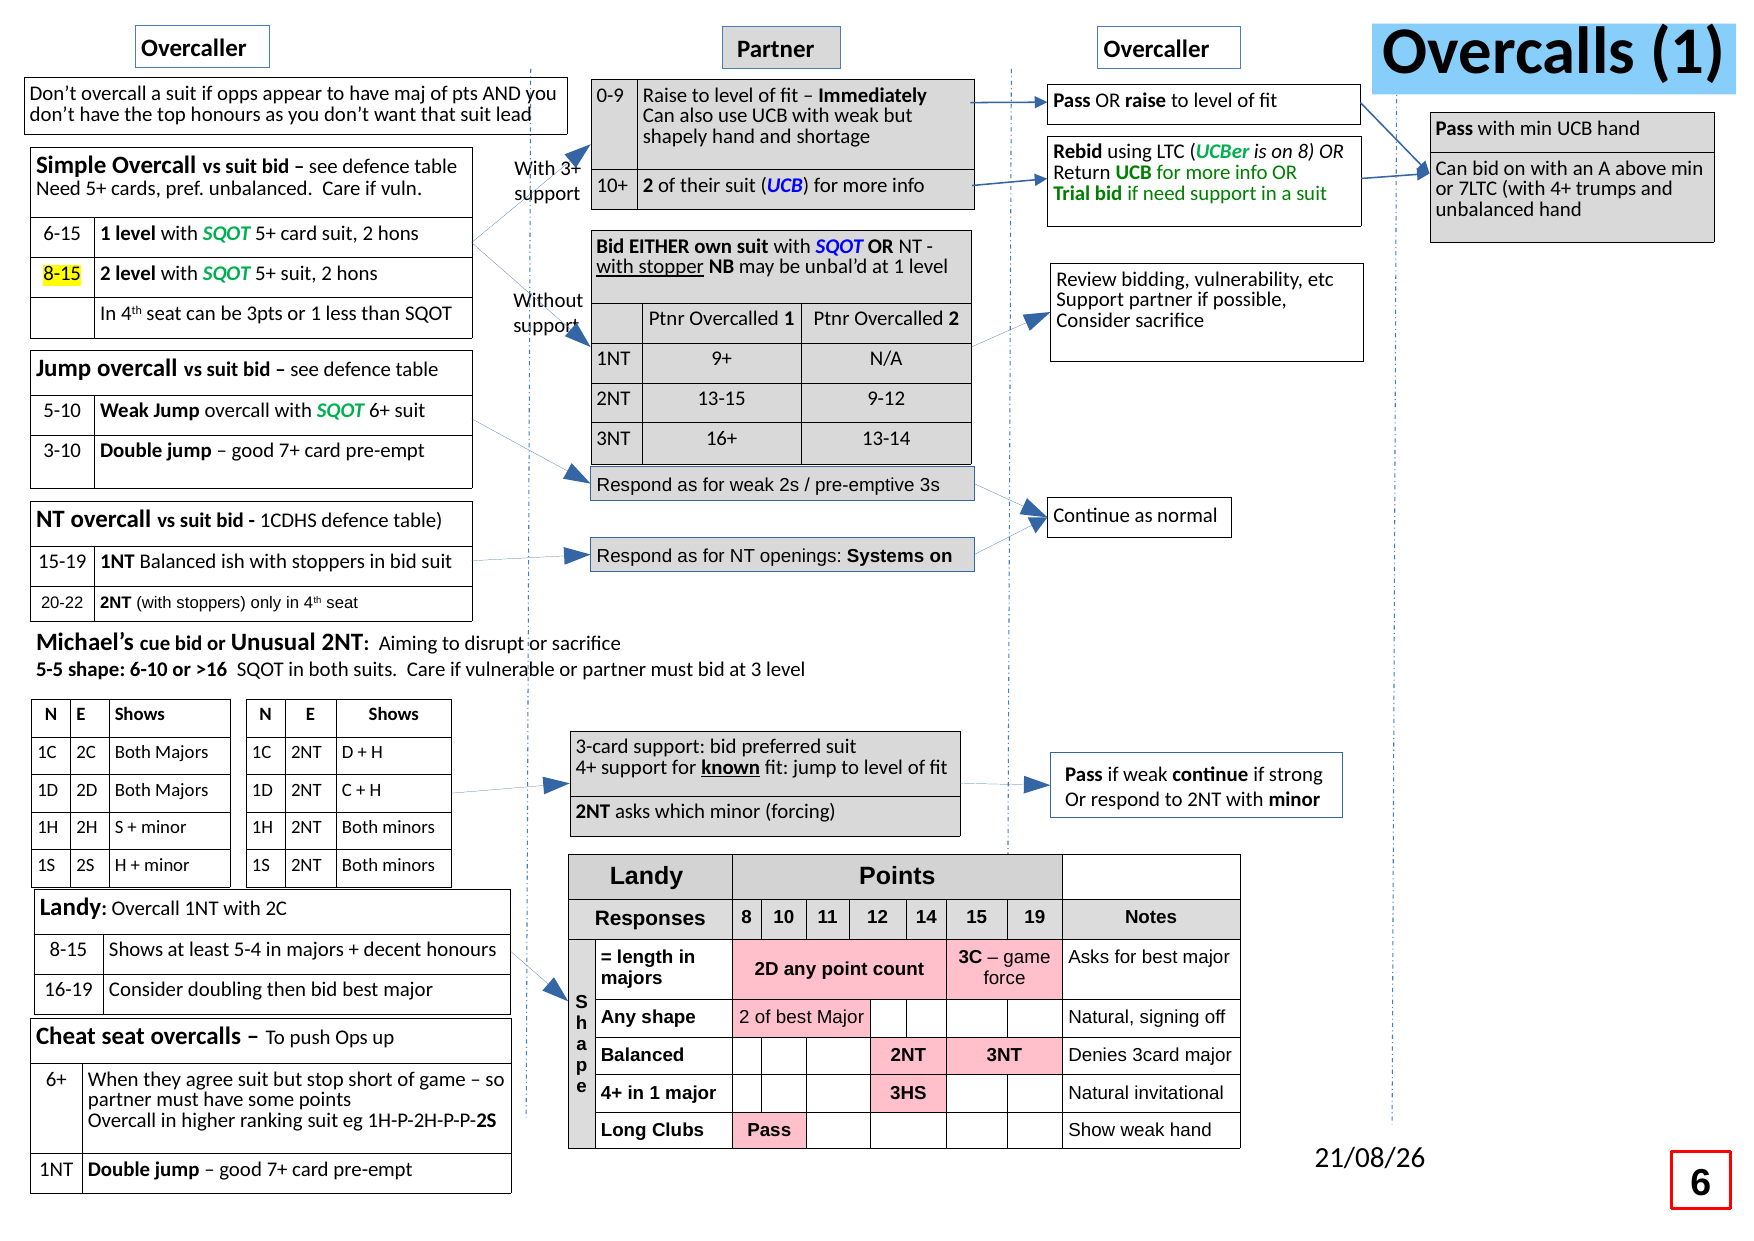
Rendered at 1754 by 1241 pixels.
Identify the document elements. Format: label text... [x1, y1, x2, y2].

table_cell Both Majors [110, 738, 230, 774]
table_cell Pass [733, 1113, 806, 1148]
table_cell 1D [247, 775, 285, 812]
table_header Points [733, 855, 1062, 899]
table_cell 9+ [643, 344, 801, 383]
table_cell [1008, 1000, 1062, 1037]
table_header Pass OR raise to level of fit [1048, 85, 1360, 124]
table_cell Both Majors [110, 775, 230, 812]
table_cell 3NT [947, 1038, 1062, 1074]
table_cell Denies 3card major [1063, 1038, 1240, 1074]
table_cell S + minor [110, 813, 230, 849]
table_cell 2NT [286, 850, 336, 887]
table_cell 11 [807, 900, 849, 939]
table_header Jump overcall vs suit bid – see defence table [31, 351, 472, 395]
table_header Bid EITHER own suit with SQOT OR NT - with stopper NB may be unbal’d at 1 level [592, 231, 971, 303]
table_cell 1H [32, 813, 70, 849]
table_cell 2NT [871, 1038, 946, 1074]
table_cell 1C [247, 738, 285, 774]
table_cell 13-15 [643, 384, 801, 422]
table_cell [807, 1113, 870, 1148]
table_header Simple Overcall vs suit bid – see defence table Need 5+ cards, pref. unbalanced. Care if vuln. [31, 148, 472, 217]
table_cell 2D [71, 775, 109, 812]
table_cell 1NT [31, 1154, 82, 1193]
table_cell 6+ [31, 1064, 82, 1153]
table_cell Both minors [337, 850, 451, 887]
table_cell Asks for best major [1063, 940, 1240, 999]
table_cell [762, 1075, 806, 1112]
table_header Don’t overcall a suit if opps appear to have maj of pts AND you don’t have the top honours as you don’t want that suit lead [25, 78, 567, 134]
table_cell [762, 1038, 806, 1074]
table_cell 2S [71, 850, 109, 887]
table_cell Any shape [596, 1000, 732, 1037]
table_cell 1 level with SQOT 5+ card suit, 2 hons [95, 218, 472, 257]
table_cell 2H [71, 813, 109, 849]
text_box Respond as for NT openings: Systems on [590, 537, 975, 572]
table_header Review bidding, vulnerability, etc Support partner if possible, Consider sacrifice [1051, 264, 1363, 361]
table_cell [807, 1075, 870, 1112]
table_header Rebid using LTC (UCBer is on 8) OR Return UCB for more info OR Trial bid if need support in a suit [1048, 137, 1361, 226]
table_cell Double jump – good 7+ card pre-empt [95, 436, 472, 488]
table_cell 3HS [871, 1075, 946, 1112]
table_cell 8 [733, 900, 761, 939]
text_box Overcaller [1097, 26, 1241, 69]
text_box With 3+ support [499, 147, 580, 213]
table_cell 14 [907, 900, 946, 939]
table_cell H + minor [110, 850, 230, 887]
table_header Pass with min UCB hand [1431, 113, 1714, 152]
table_cell 2NT (with stoppers) only in 4th seat [95, 587, 472, 621]
text_box With 3+ support [509, 147, 601, 213]
table_cell Show weak hand [1063, 1113, 1240, 1148]
table_cell [1008, 1075, 1062, 1112]
table_cell 20-22 [31, 587, 94, 621]
table_cell Can bid on with an A above min or 7LTC (with 4+ trumps and unbalanced hand [1431, 153, 1714, 242]
table_cell 10+ [592, 170, 637, 209]
table_header Raise to level of fit – Immediately Can also use UCB with weak but shapely hand and shortage [638, 80, 974, 169]
table_cell [947, 1000, 1007, 1037]
table_cell = length in majors [596, 940, 732, 999]
table_cell [871, 1000, 906, 1037]
table_cell [733, 1075, 761, 1112]
table_cell [31, 298, 94, 338]
table_header Shows [110, 700, 230, 737]
table_cell Long Clubs [596, 1113, 732, 1148]
table_cell 1H [247, 813, 285, 849]
text_box Michael’s cue bid or Unusual 2NT: Aiming to disrupt or sacrifice 5-5 shape: 6-10 or >16 SQOT in both suits. Care if vulnerable or partner must bid at 3 level [30, 620, 841, 687]
table_cell 2 level with SQOT 5+ suit, 2 hons [95, 258, 472, 297]
table_header E [286, 700, 336, 737]
table_cell Shows at least 5-4 in majors + decent honours [104, 935, 510, 974]
table_header 3-card support: bid preferred suit 4+ support for known fit: jump to level of fit [571, 732, 960, 796]
table_cell 13-14 [802, 423, 971, 464]
table_header Cheat seat overcalls – To push Ops up [31, 1019, 511, 1063]
table_cell Ptnr Overcalled 2 [802, 304, 971, 343]
table_cell Notes [1063, 900, 1240, 939]
text_box Partner [722, 26, 841, 69]
table_cell [871, 1113, 946, 1148]
table_cell 9-12 [802, 384, 971, 422]
table_cell 15-19 [31, 547, 94, 586]
table_cell 2NT asks which minor (forcing) [571, 797, 960, 836]
table_cell 2 of their suit (UCB) for more info [638, 170, 974, 209]
table_cell Shape [569, 940, 595, 1148]
table_cell Responses [569, 900, 732, 939]
table_cell 1NT Balanced ish with stoppers in bid suit [95, 547, 472, 586]
table_cell 1NT [592, 344, 642, 383]
table_cell Double jump – good 7+ card pre-empt [83, 1154, 511, 1193]
table_cell 2C [71, 738, 109, 774]
table_cell [604, 304, 642, 343]
table_cell D + H [337, 738, 451, 774]
text_box Pass if weak continue if strong Or respond to 2NT with minor [1050, 752, 1343, 818]
table_cell Consider doubling then bid best major [104, 975, 510, 1014]
table_cell Both minors [337, 813, 451, 849]
table_header [1063, 855, 1240, 899]
table_cell 1D [32, 775, 70, 812]
table_cell [947, 1113, 1007, 1148]
table_cell 2D any point count [733, 940, 946, 999]
table_cell 12 [850, 900, 906, 939]
text_box Overcaller [135, 25, 270, 68]
table_cell Ptnr Overcalled 1 [643, 304, 801, 343]
table_cell 3C – game force [947, 940, 1062, 999]
table_header Shows [337, 700, 451, 737]
text_box 25/07/23 [1305, 1145, 1436, 1202]
table_header Landy [569, 855, 732, 899]
table_cell In 4th seat can be 3pts or 1 less than SQOT [95, 298, 472, 338]
table_cell 5-10 [31, 396, 94, 435]
table_cell 2 of best Major [733, 1000, 870, 1037]
text_box Without support [498, 279, 583, 345]
table_cell C + H [337, 775, 451, 812]
table_cell 15 [947, 900, 1007, 939]
table_header 0-9 [592, 80, 637, 169]
table_cell Natural invitational [1063, 1075, 1240, 1112]
table_cell 16-19 [35, 975, 103, 1014]
table_cell 8-15 [35, 935, 103, 974]
table_header E [71, 700, 109, 737]
table_cell 4+ in 1 major [596, 1075, 732, 1112]
table_header N [32, 700, 70, 737]
table_cell 1S [32, 850, 70, 887]
table_cell 2NT [592, 384, 642, 422]
table_cell 2NT [286, 738, 336, 774]
text_box 6 [1671, 1151, 1731, 1209]
table_cell 3-10 [31, 436, 94, 488]
table_cell 10 [762, 900, 806, 939]
table_cell 3NT [592, 423, 642, 464]
table_cell Natural, signing off [1063, 1000, 1240, 1037]
table_cell 6-15 [31, 218, 94, 257]
table_cell 2NT [286, 813, 336, 849]
table_cell [733, 1038, 761, 1074]
text_box Without support [515, 279, 604, 345]
table_cell Balanced [596, 1038, 732, 1074]
text_box Overcalls (1) [1372, 23, 1737, 95]
table_cell N/A [802, 344, 971, 383]
table_header Landy: Overcall 1NT with 2C [35, 890, 510, 934]
table_cell [807, 1038, 870, 1074]
table_header Continue as normal [1048, 498, 1231, 537]
table_header NT overcall vs suit bid - 1CDHS defence table) [31, 502, 472, 546]
table_cell 1S [247, 850, 285, 887]
table_cell [1008, 1113, 1062, 1148]
table_cell 1C [32, 738, 70, 774]
table_cell When they agree suit but stop short of game – so partner must have some points Overcall in higher ranking suit eg 1H-P-2H-P-P-2S [83, 1064, 511, 1153]
table_cell 19 [1008, 900, 1062, 939]
table_cell [947, 1075, 1007, 1112]
table_cell 16+ [643, 423, 801, 464]
text_box Respond as for weak 2s / pre-emptive 3s [590, 466, 975, 501]
table_cell Weak Jump overcall with SQOT 6+ suit [95, 396, 472, 435]
table_cell 8-15 [31, 258, 94, 297]
table_cell [907, 1000, 946, 1037]
table_cell 2NT [286, 775, 336, 812]
table_header N [247, 700, 285, 737]
